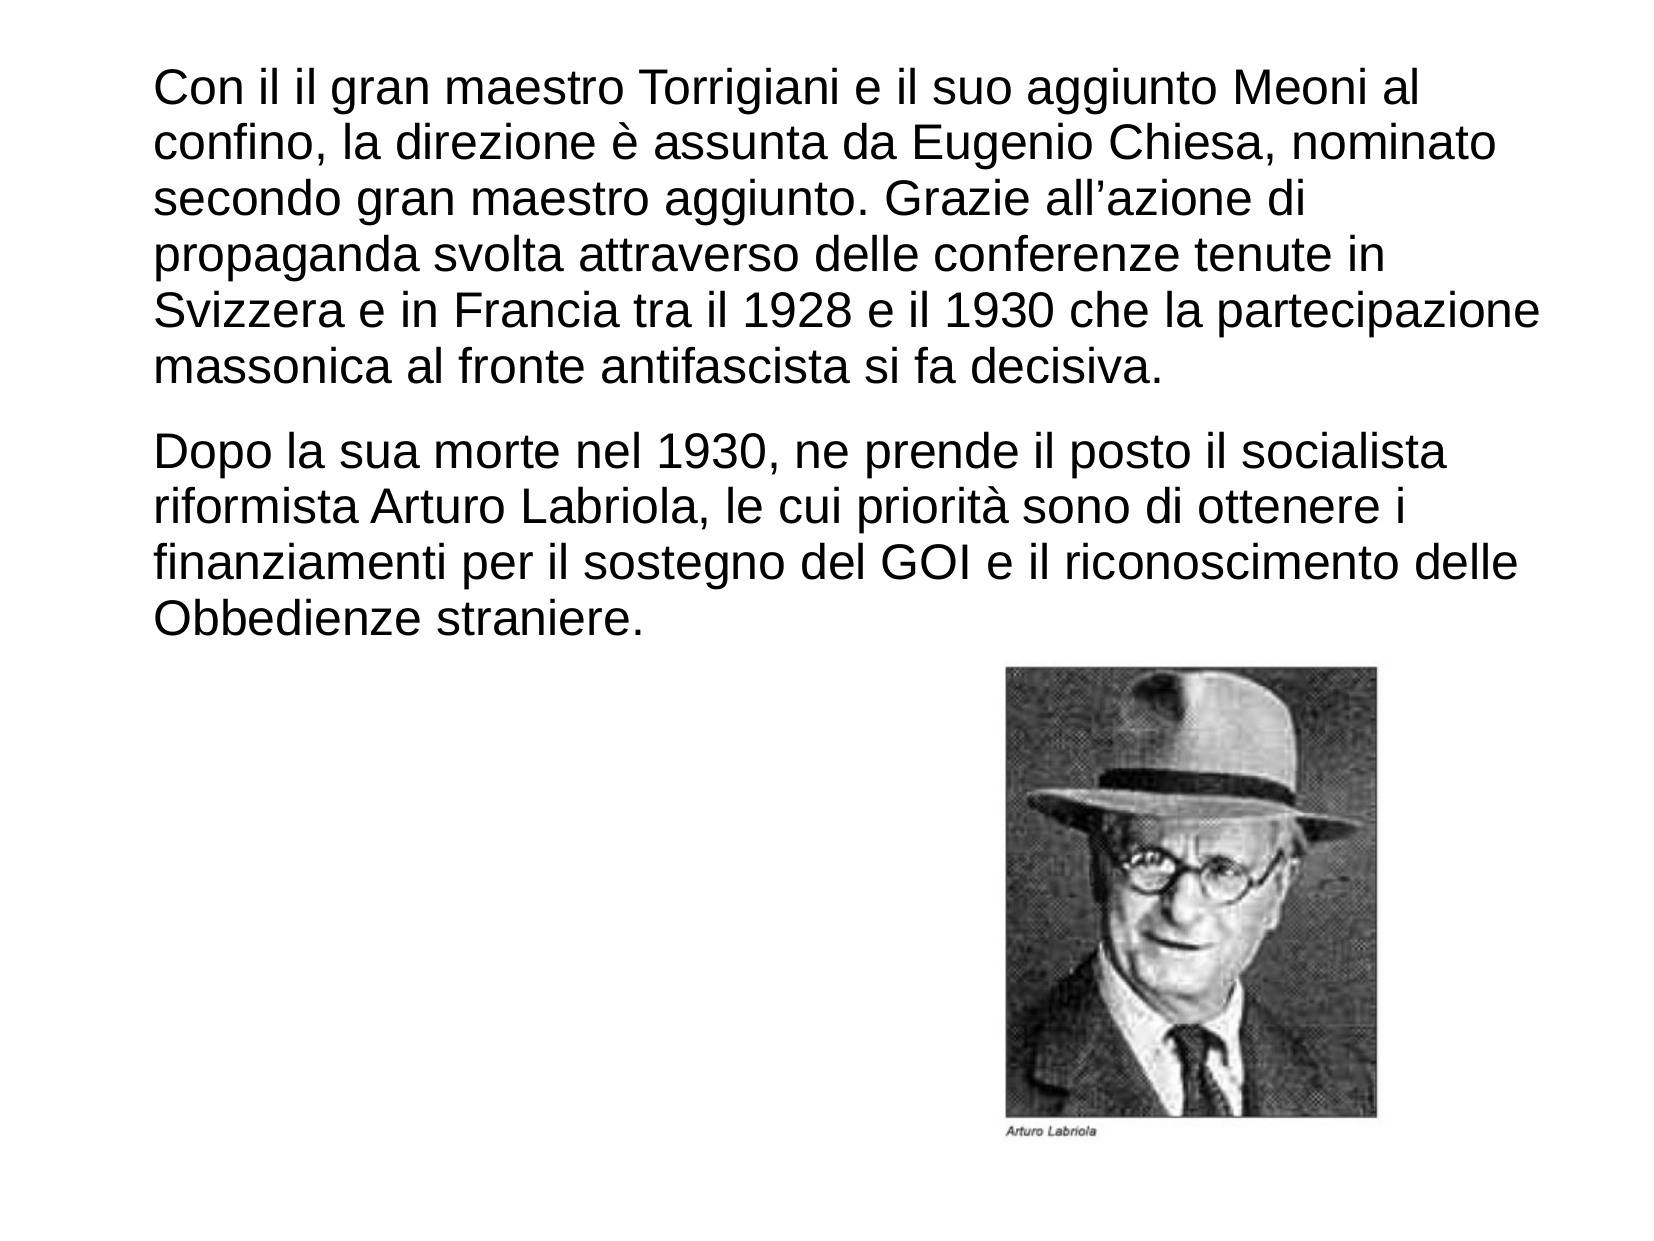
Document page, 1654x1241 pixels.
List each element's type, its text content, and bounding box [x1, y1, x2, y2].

picture [980, 661, 1406, 1160]
list Con il il gran maestro Torrigiani e il suo aggiunto Meoni al confino, la direzione è assunta da Eugenio Chiesa, nominato secondo gran maestro aggiunto. Grazie all’azione di propaganda svolta attraverso delle conferenze tenute in Svizzera e in Francia tra il 1928 e il 1930 che la partecipazione massonica al fronte antifascista si fa decisiva. Dopo la sua morte nel 1930, ne prende il posto il socialista riformista Arturo Labriola, le cui priorità sono di ottenere i finanziamenti per il sostegno del GOI e il riconoscimento delle Obbedienze straniere. [82, 59, 1571, 1170]
